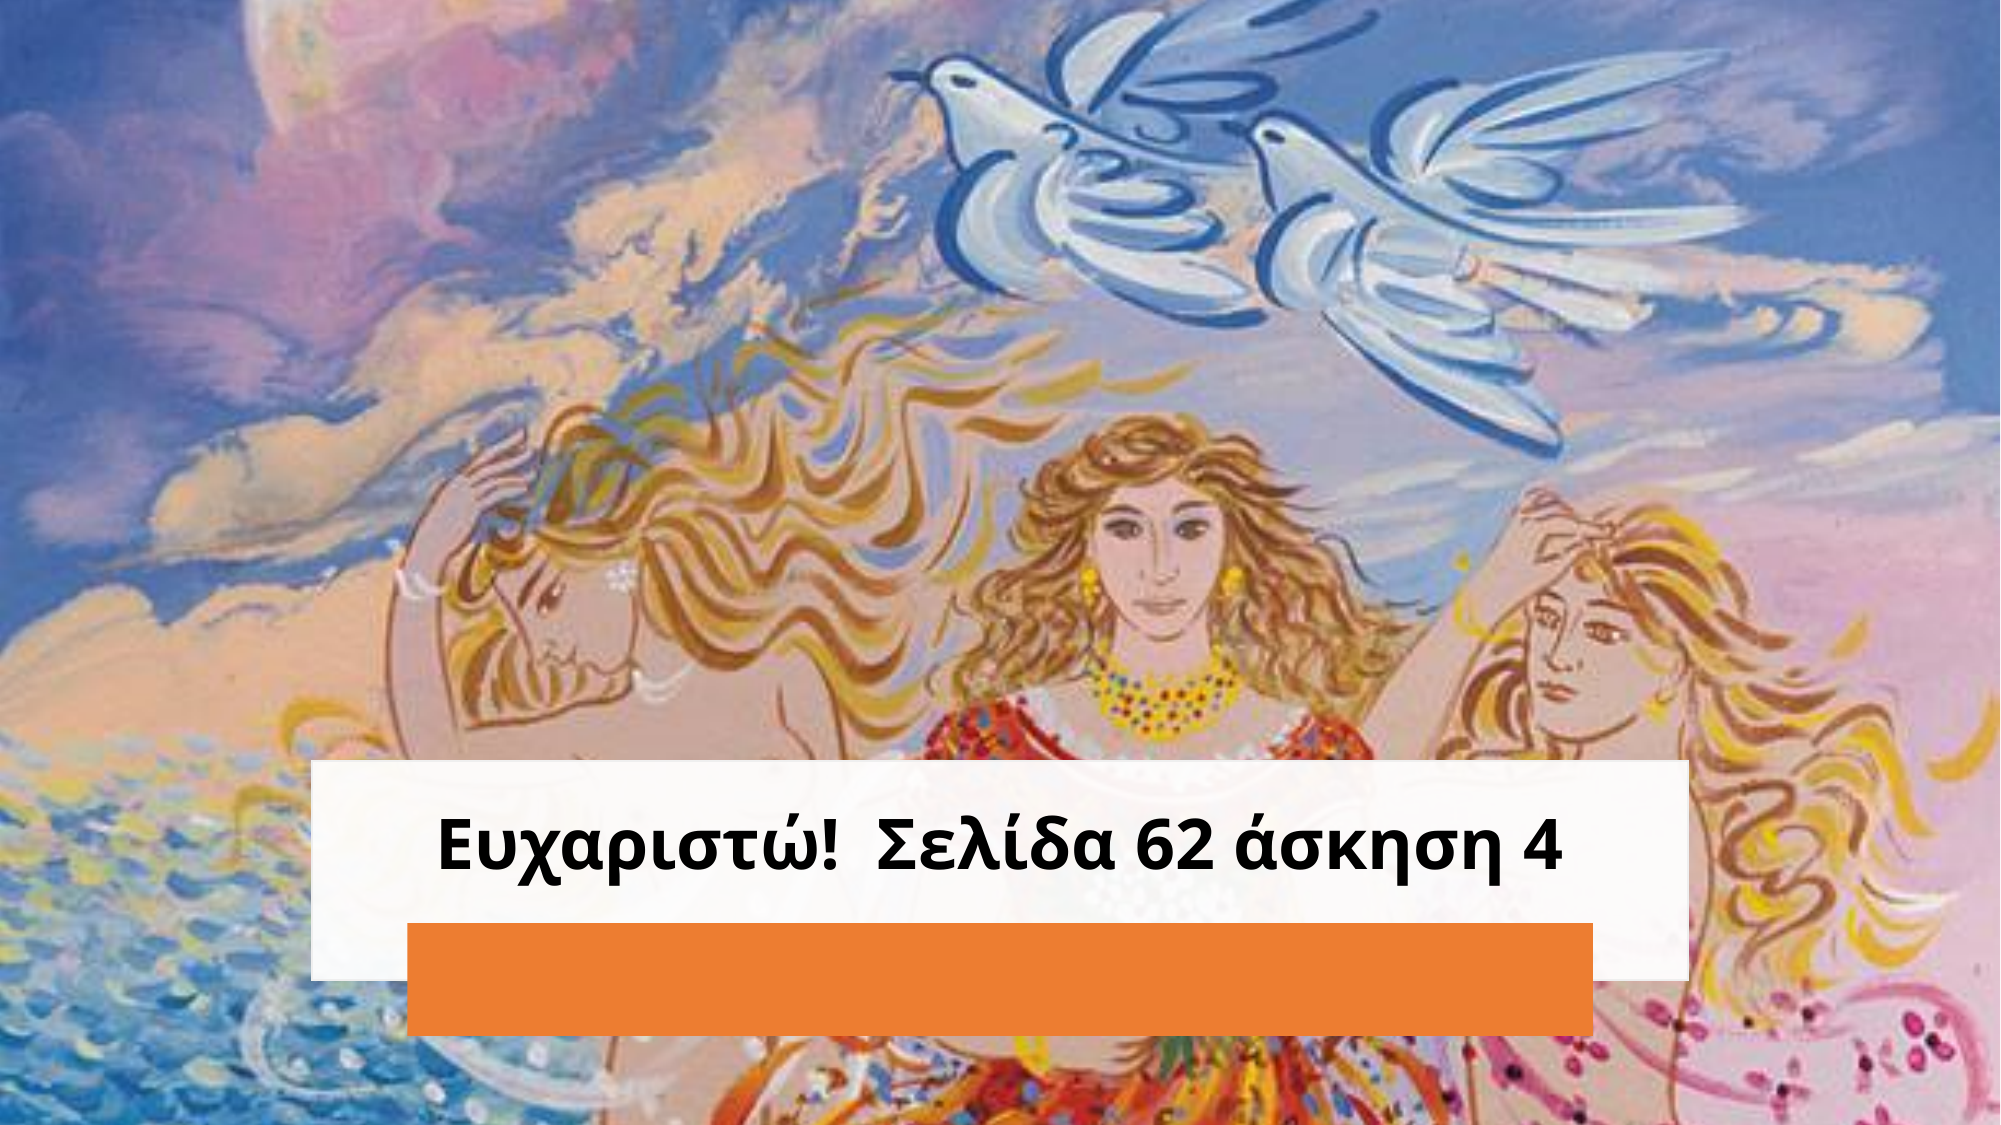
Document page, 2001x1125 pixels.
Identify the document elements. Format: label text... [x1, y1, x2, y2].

picture [0, 0, 2000, 1125]
title Ευχαριστώ! Σελίδα 62 άσκηση 4 [345, 775, 1656, 918]
text_box [312, 761, 1688, 1036]
